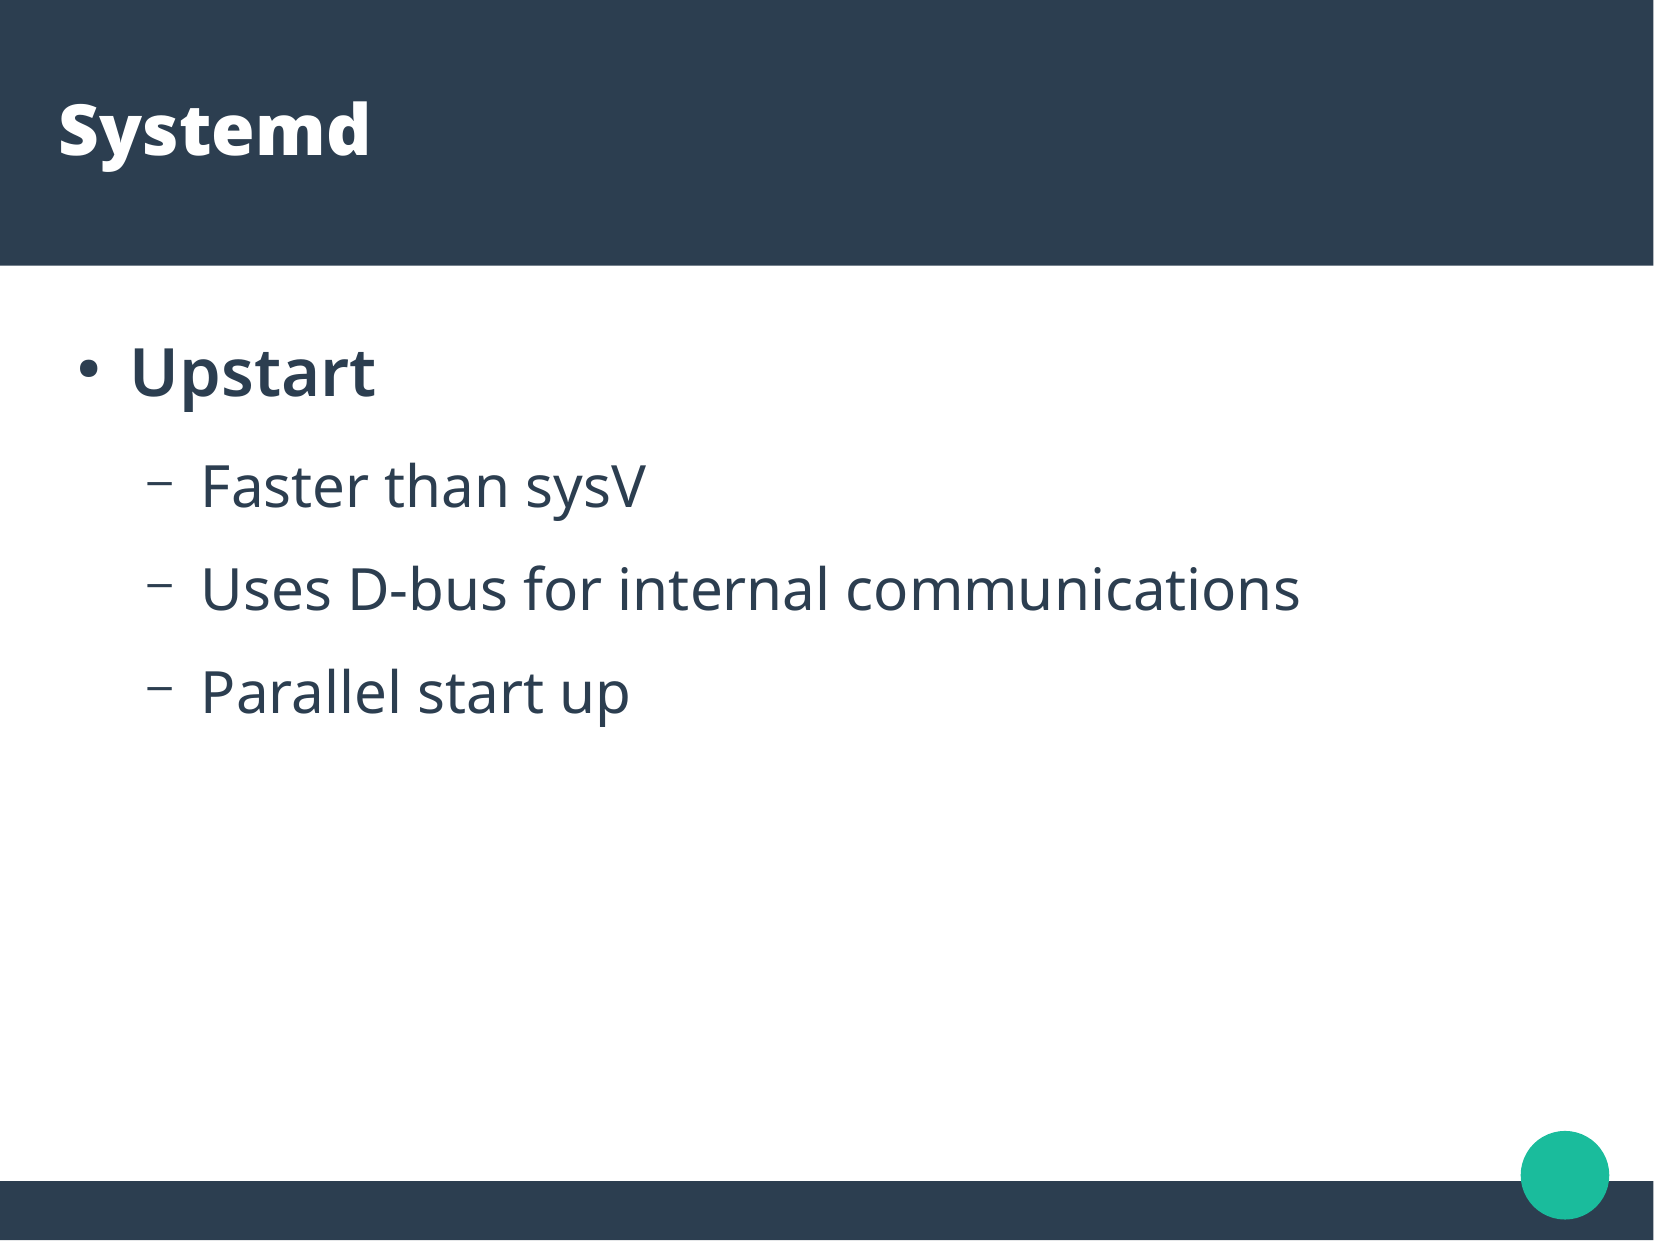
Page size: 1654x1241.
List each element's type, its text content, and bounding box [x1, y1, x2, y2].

list Upstart Faster than sysV Uses D-bus for internal communications Parallel start up [59, 324, 1595, 1152]
title Systemd [59, 49, 1595, 207]
